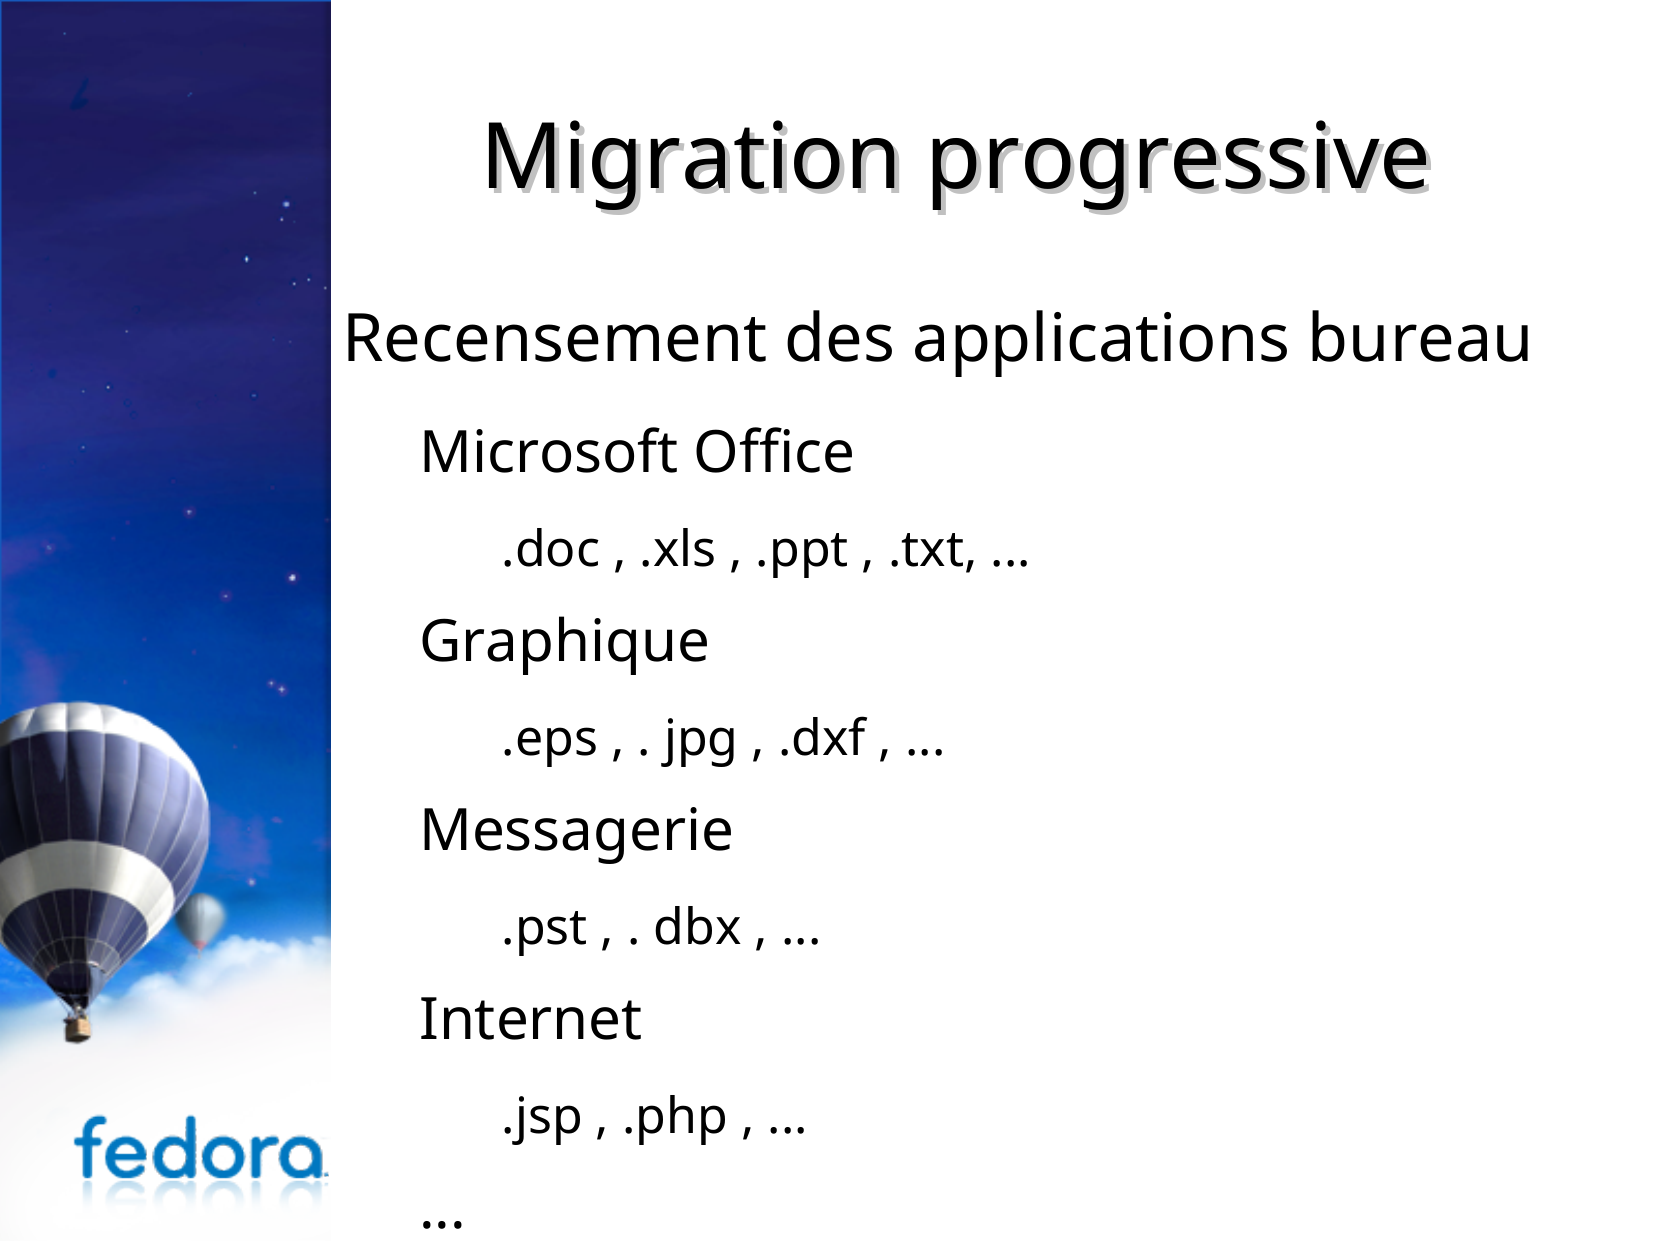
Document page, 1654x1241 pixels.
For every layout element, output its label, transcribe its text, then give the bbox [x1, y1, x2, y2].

picture [0, 0, 331, 1241]
title Migration progressive [331, 49, 1571, 257]
list Recensement des applications bureau Microsoft Office .doc , .xls , .ppt , .txt, ... Graphique .eps , . jpg , .dxf , ... Messagerie .pst , . dbx , ... Internet .jsp , .php , ... ... [331, 290, 1654, 1161]
